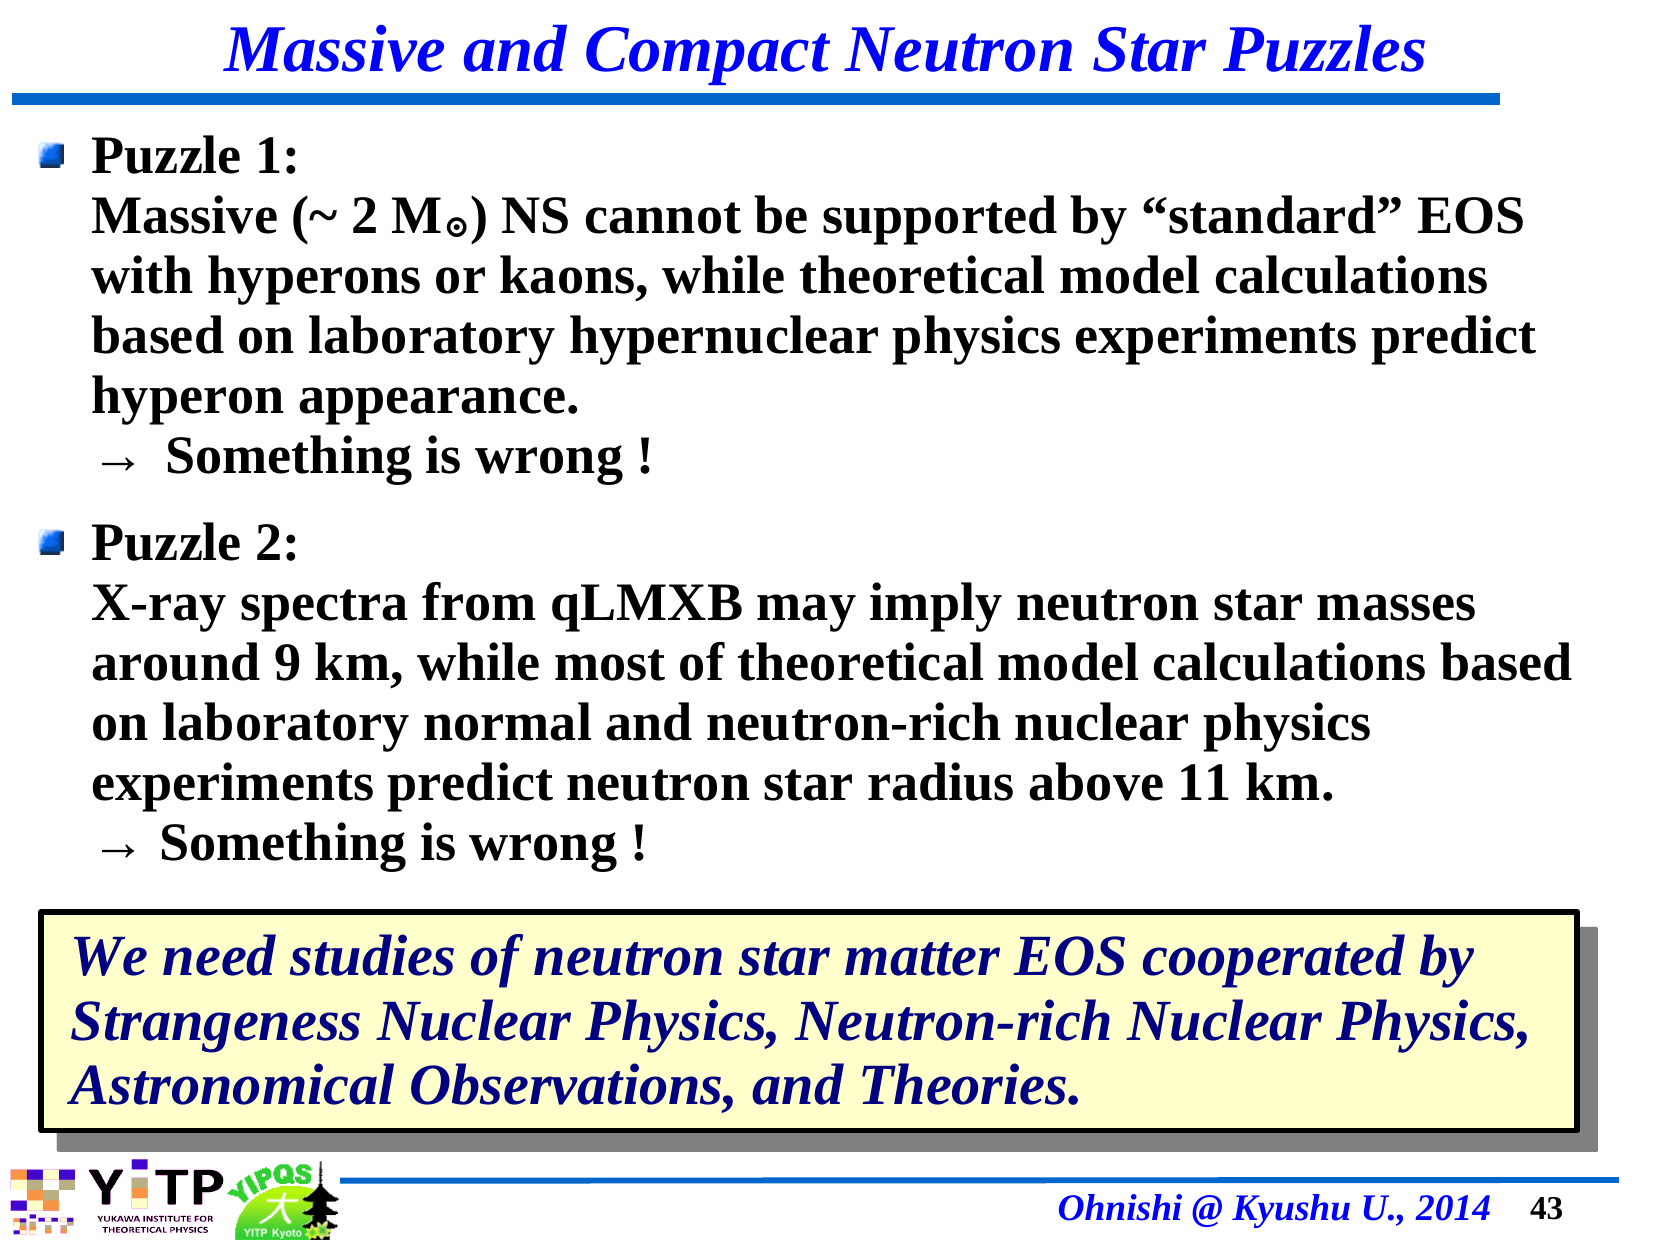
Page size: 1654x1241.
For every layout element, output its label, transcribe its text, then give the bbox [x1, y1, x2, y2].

list Puzzle 1: Massive (~ 2 M⊙) NS cannot be supported by “standard” EOS with hyperons or kaons, while theoretical model calculations based on laboratory hypernuclear physics experiments predict hyperon appearance. → Something is wrong ! Puzzle 2: X-ray spectra from qLMXB may imply neutron star masses around 9 km, while most of theoretical model calculations based on laboratory normal and neutron-rich nuclear physics experiments predict neutron star radius above 11 km. → Something is wrong ! [20, 124, 1621, 1137]
picture [0, 1154, 340, 1241]
title Massive and Compact Neutron Star Puzzles [0, 0, 1654, 99]
text_box We need studies of neutron star matter EOS cooperated by Strangeness Nuclear Physics, Neutron-rich Nuclear Physics, Astronomical Observations, and Theories. [41, 911, 1578, 1131]
